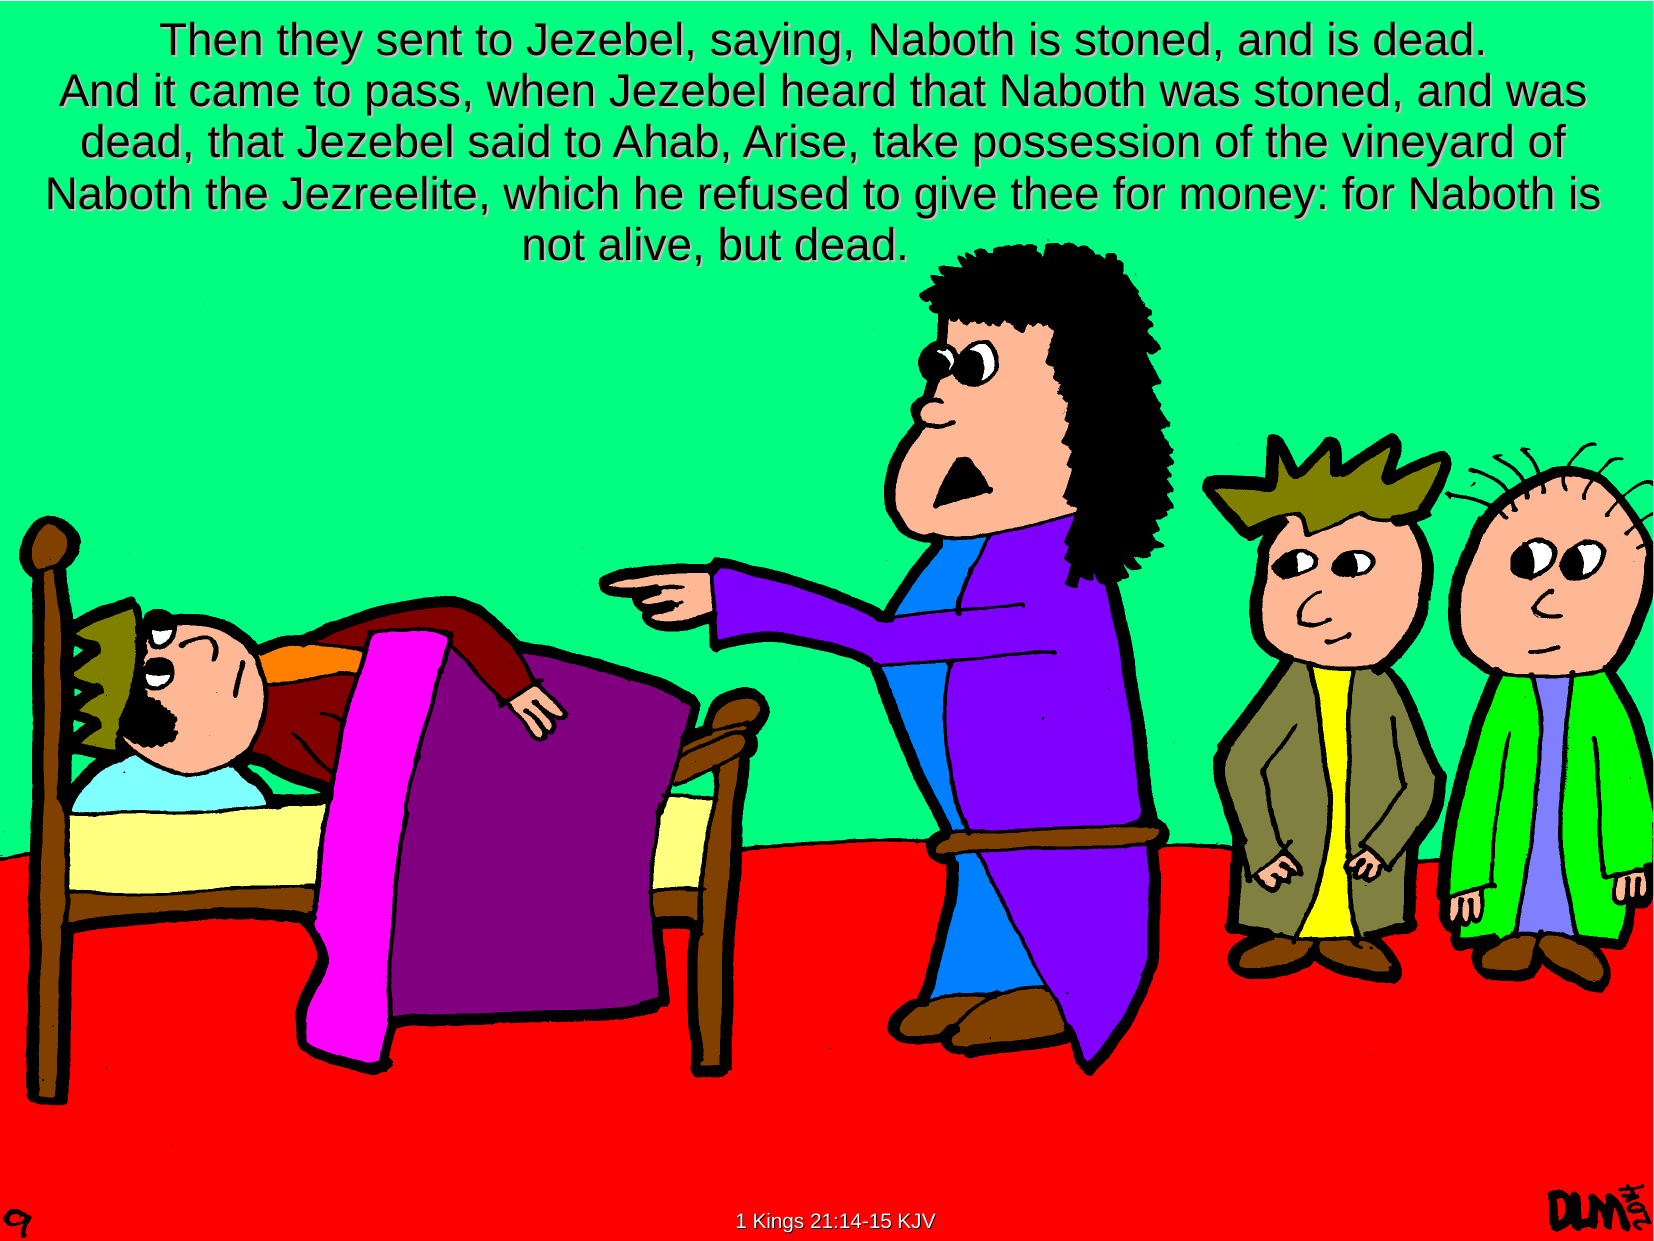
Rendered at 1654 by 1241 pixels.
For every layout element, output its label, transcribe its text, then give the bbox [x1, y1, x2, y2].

text_box Then they sent to Jezebel, saying, Naboth is stoned, and is dead. And it came to pass, when Jezebel heard that Naboth was stoned, and was dead, that Jezebel said to Ahab, Arise, take possession of the vineyard of Naboth the Jezreelite, which he refused to give thee for money: for Naboth is not alive, but dead. [12, 6, 1636, 277]
text_box 1 Kings 21:14-15 KJV [720, 1202, 961, 1241]
picture [0, 1, 1654, 1241]
